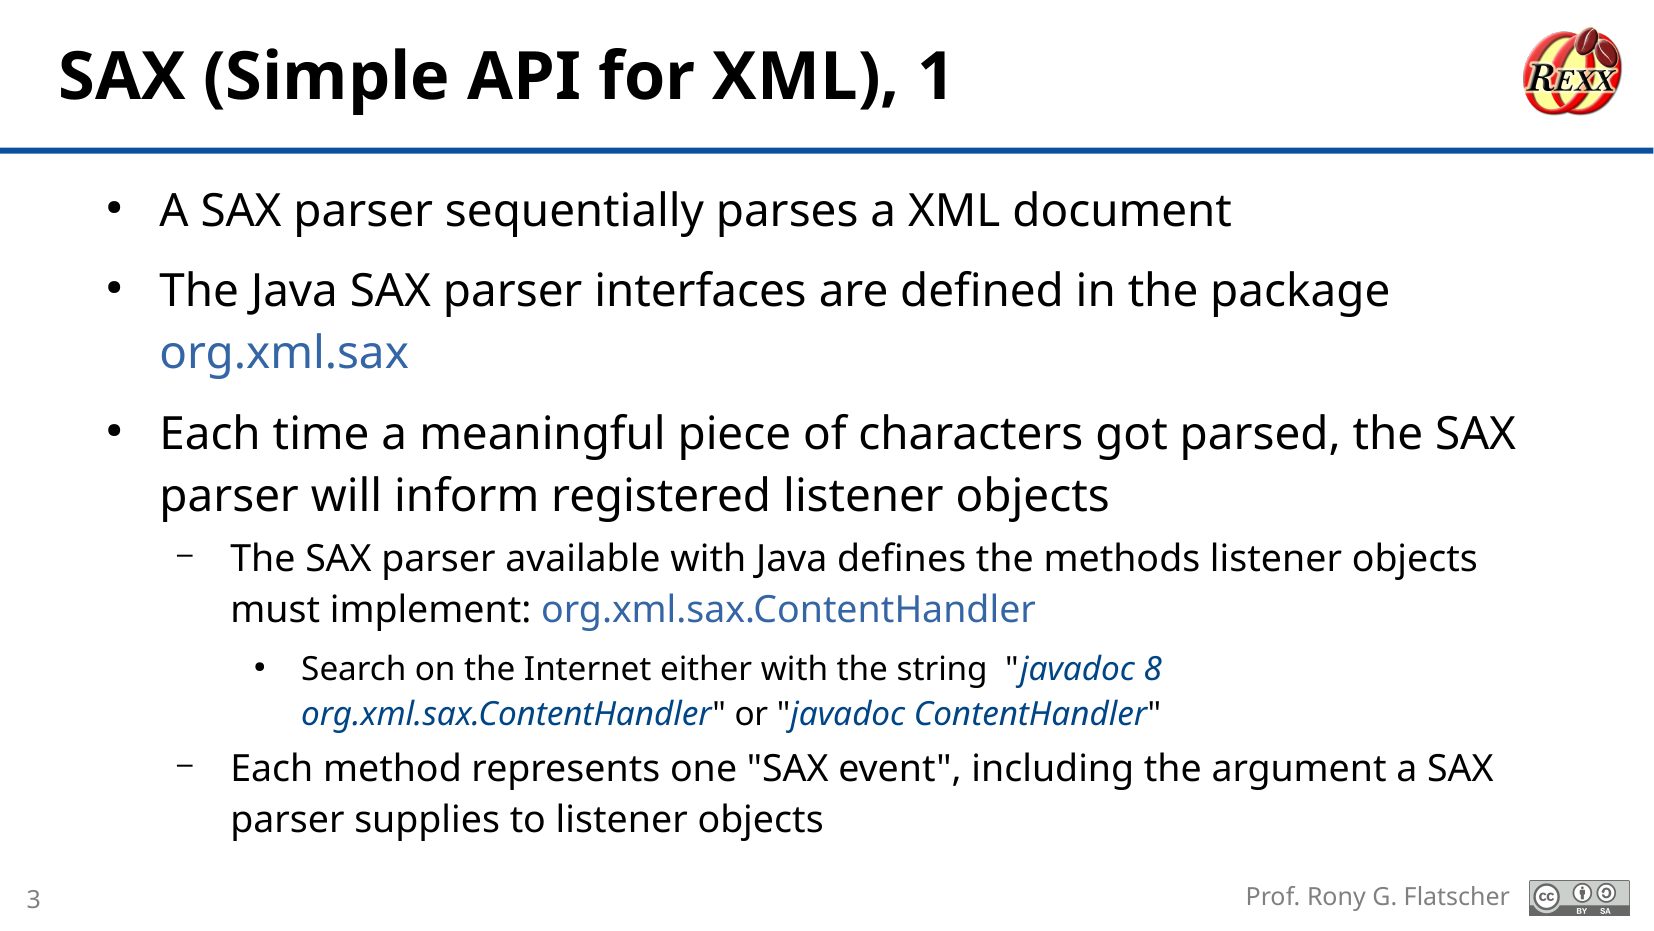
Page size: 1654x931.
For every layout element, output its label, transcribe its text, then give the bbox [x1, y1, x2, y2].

title SAX (Simple API for XML), 1 [0, 0, 1625, 148]
list A SAX parser sequentially parses a XML document The Java SAX parser interfaces are defined in the package org.xml.sax Each time a meaningful piece of characters got parsed, the SAX parser will inform registered listener objects The SAX parser available with Java defines the methods listener objects must implement: org.xml.sax.ContentHandler Search on the Internet either with the string "javadoc 8 org.xml.sax.ContentHandler" or "javadoc ContentHandler" Each method represents one "SAX event", including the argument a SAX parser supplies to listener objects [88, 177, 1577, 857]
